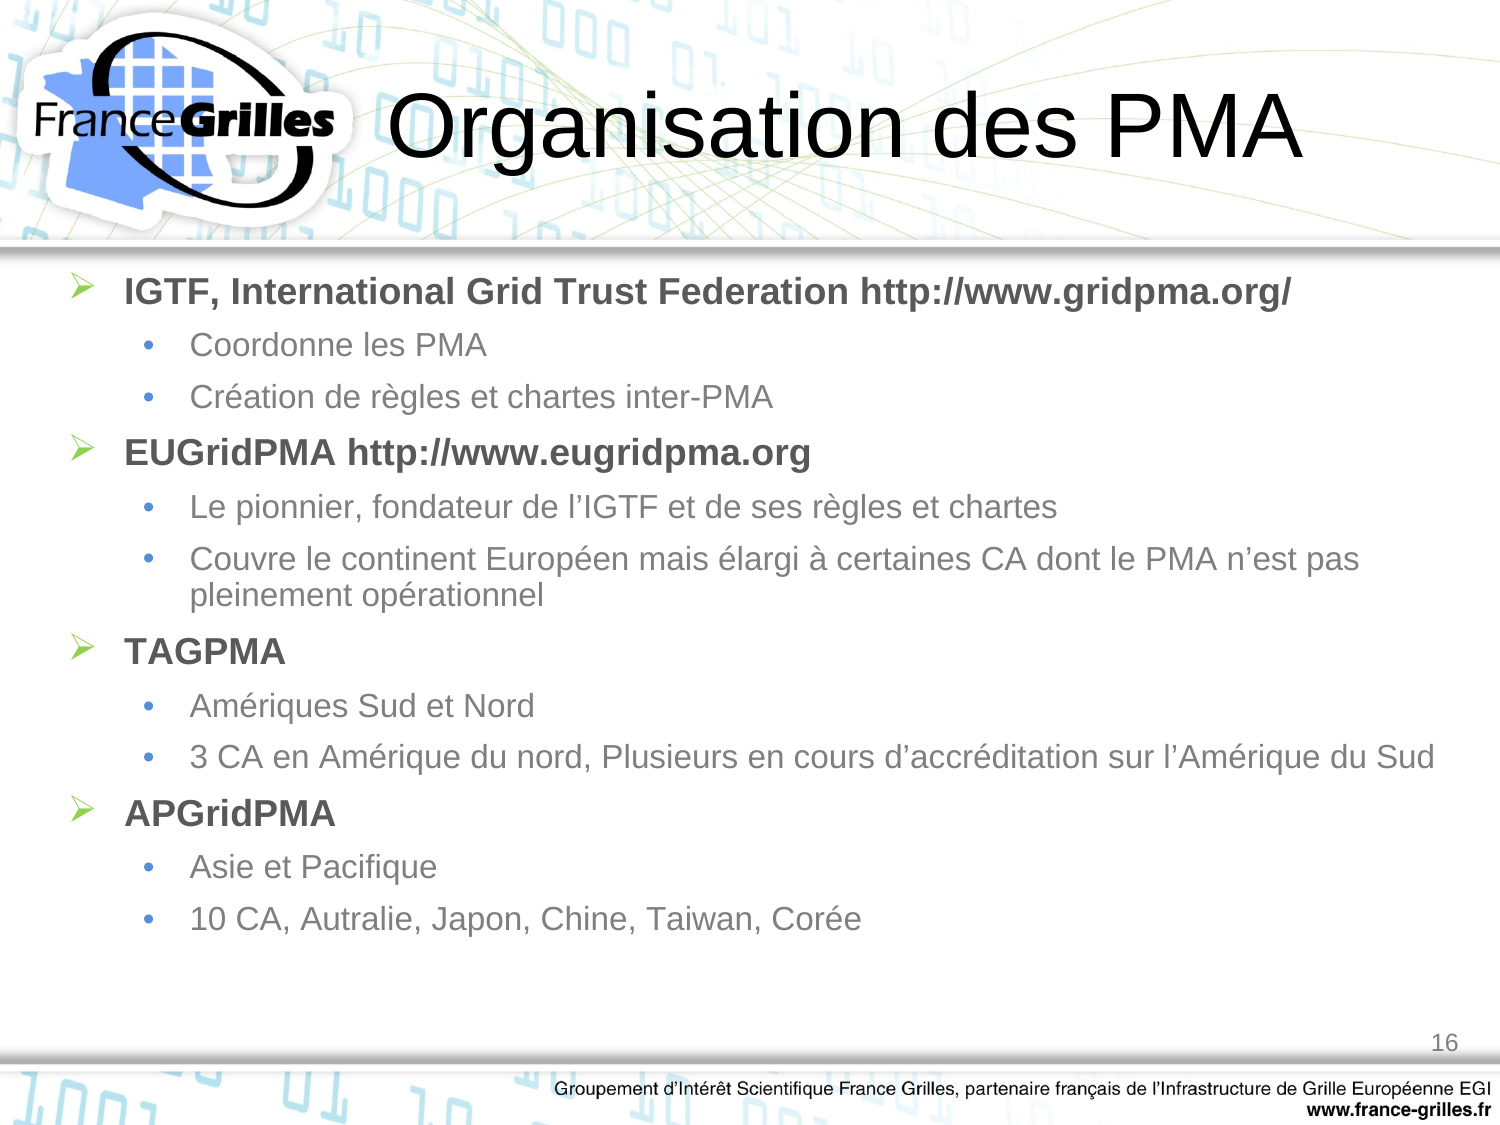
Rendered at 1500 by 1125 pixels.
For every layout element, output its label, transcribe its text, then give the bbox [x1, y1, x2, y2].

list IGTF, International Grid Trust Federation http://www.gridpma.org/ Coordonne les PMA Création de règles et chartes inter-PMA EUGridPMA http://www.eugridpma.org Le pionnier, fondateur de l’IGTF et de ses règles et chartes Couvre le continent Européen mais élargi à certaines CA dont le PMA n’est pas pleinement opérationnel TAGPMA Amériques Sud et Nord 3 CA en Amérique du nord, Plusieurs en cours d’accréditation sur l’Amérique du Sud APGridPMA Asie et Pacifique 10 CA, Autralie, Japon, Chine, Taiwan, Corée [53, 262, 1459, 1024]
title Organisation des PMA [372, 7, 1459, 244]
picture [0, 0, 1500, 1125]
